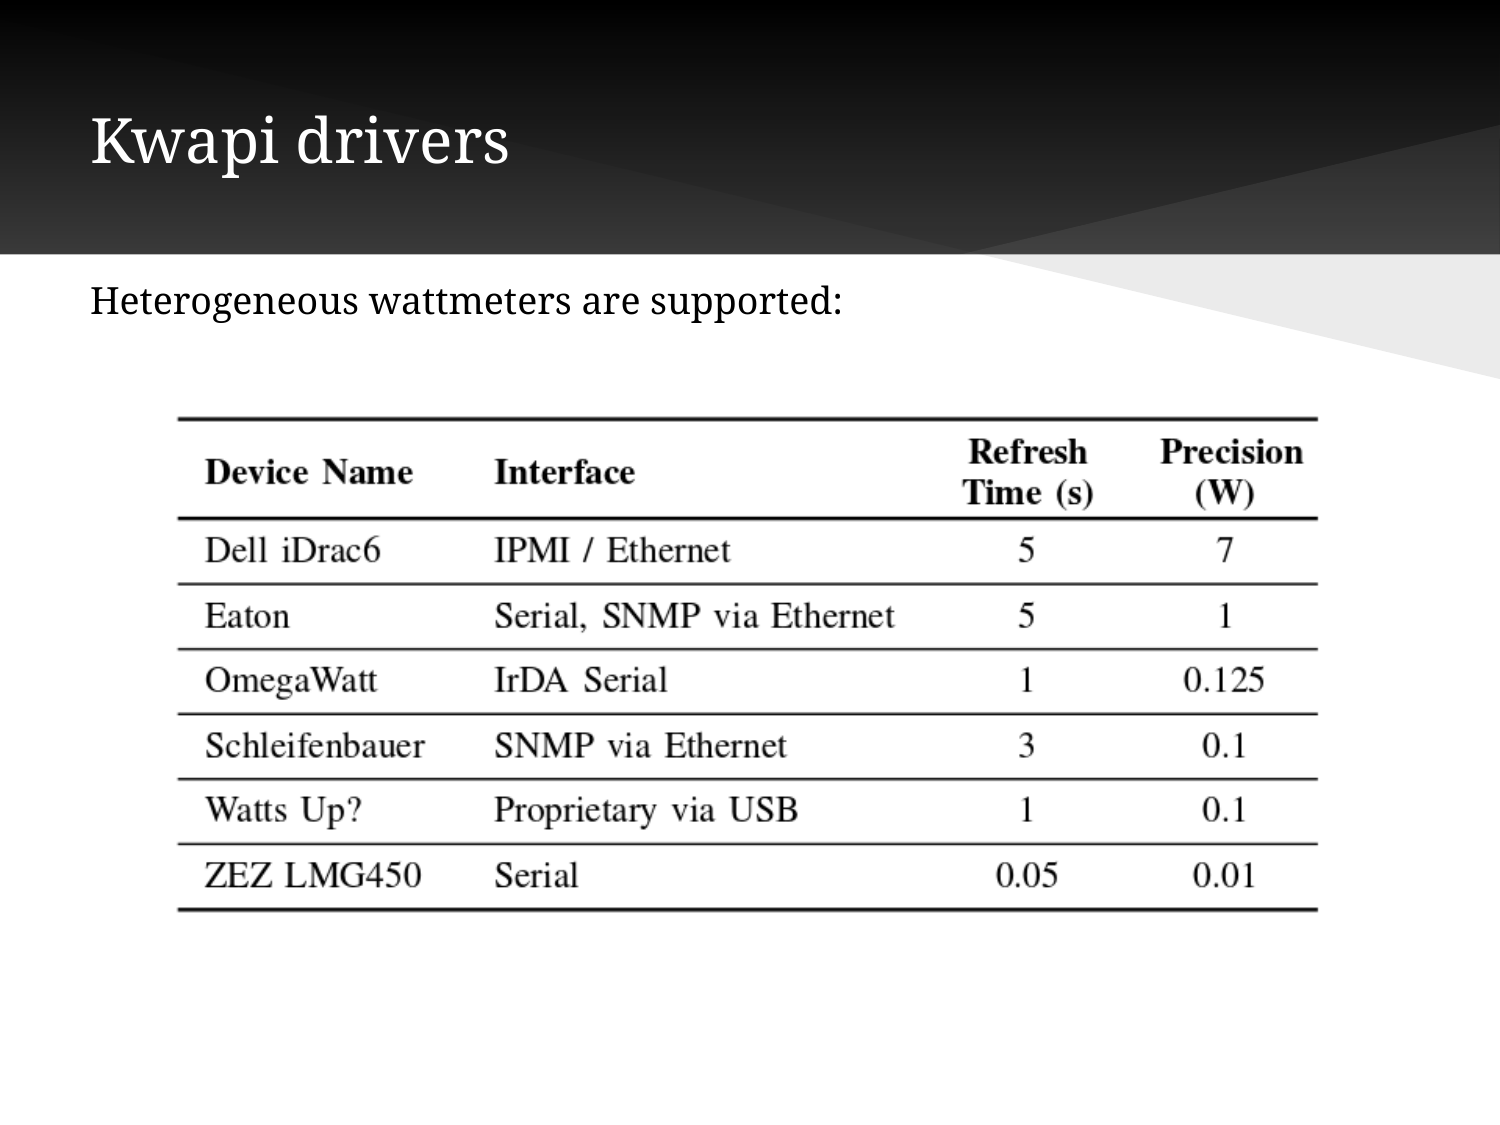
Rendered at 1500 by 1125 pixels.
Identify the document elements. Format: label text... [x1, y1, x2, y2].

title Kwapi drivers [75, 45, 1425, 233]
picture [152, 392, 1348, 936]
list Heterogeneous wattmeters are supported: [75, 262, 1425, 1078]
